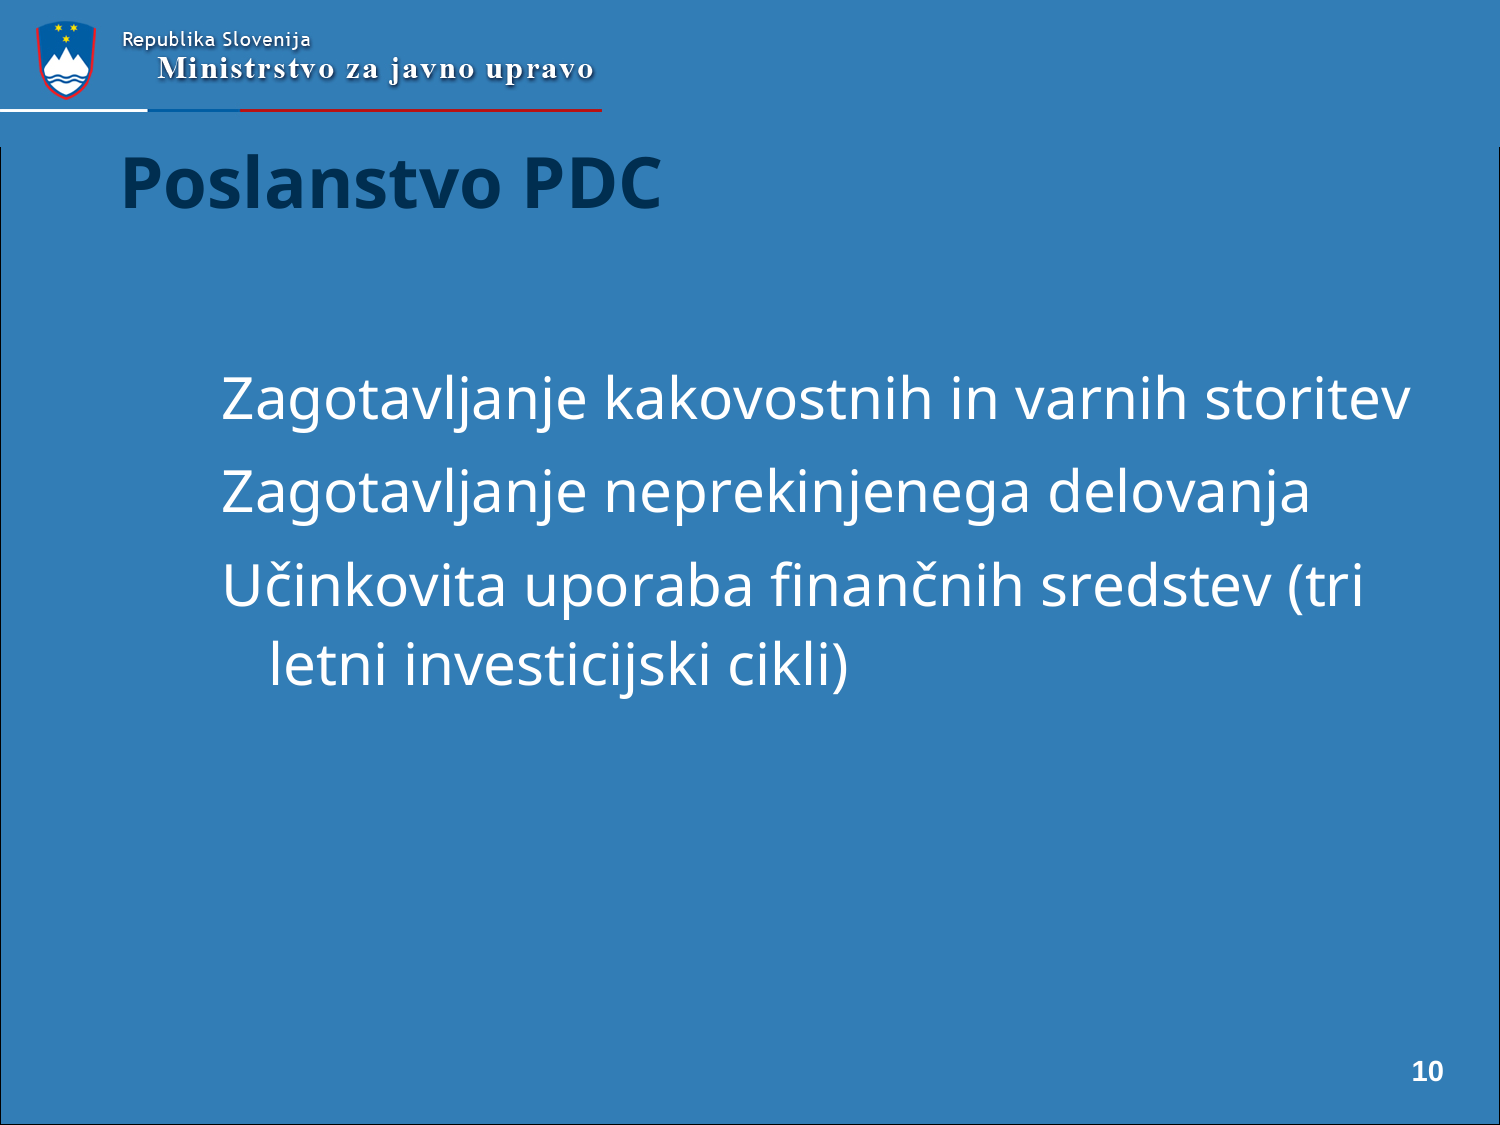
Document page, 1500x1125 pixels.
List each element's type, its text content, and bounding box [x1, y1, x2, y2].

picture [0, 0, 1500, 147]
title Poslanstvo PDC [104, 125, 1417, 266]
list Zagotavljanje kakovostnih in varnih storitev Zagotavljanje neprekinjenega delovanja Učinkovita uporaba finančnih sredstev (tri letni investicijski cikli) [117, 255, 1476, 1047]
